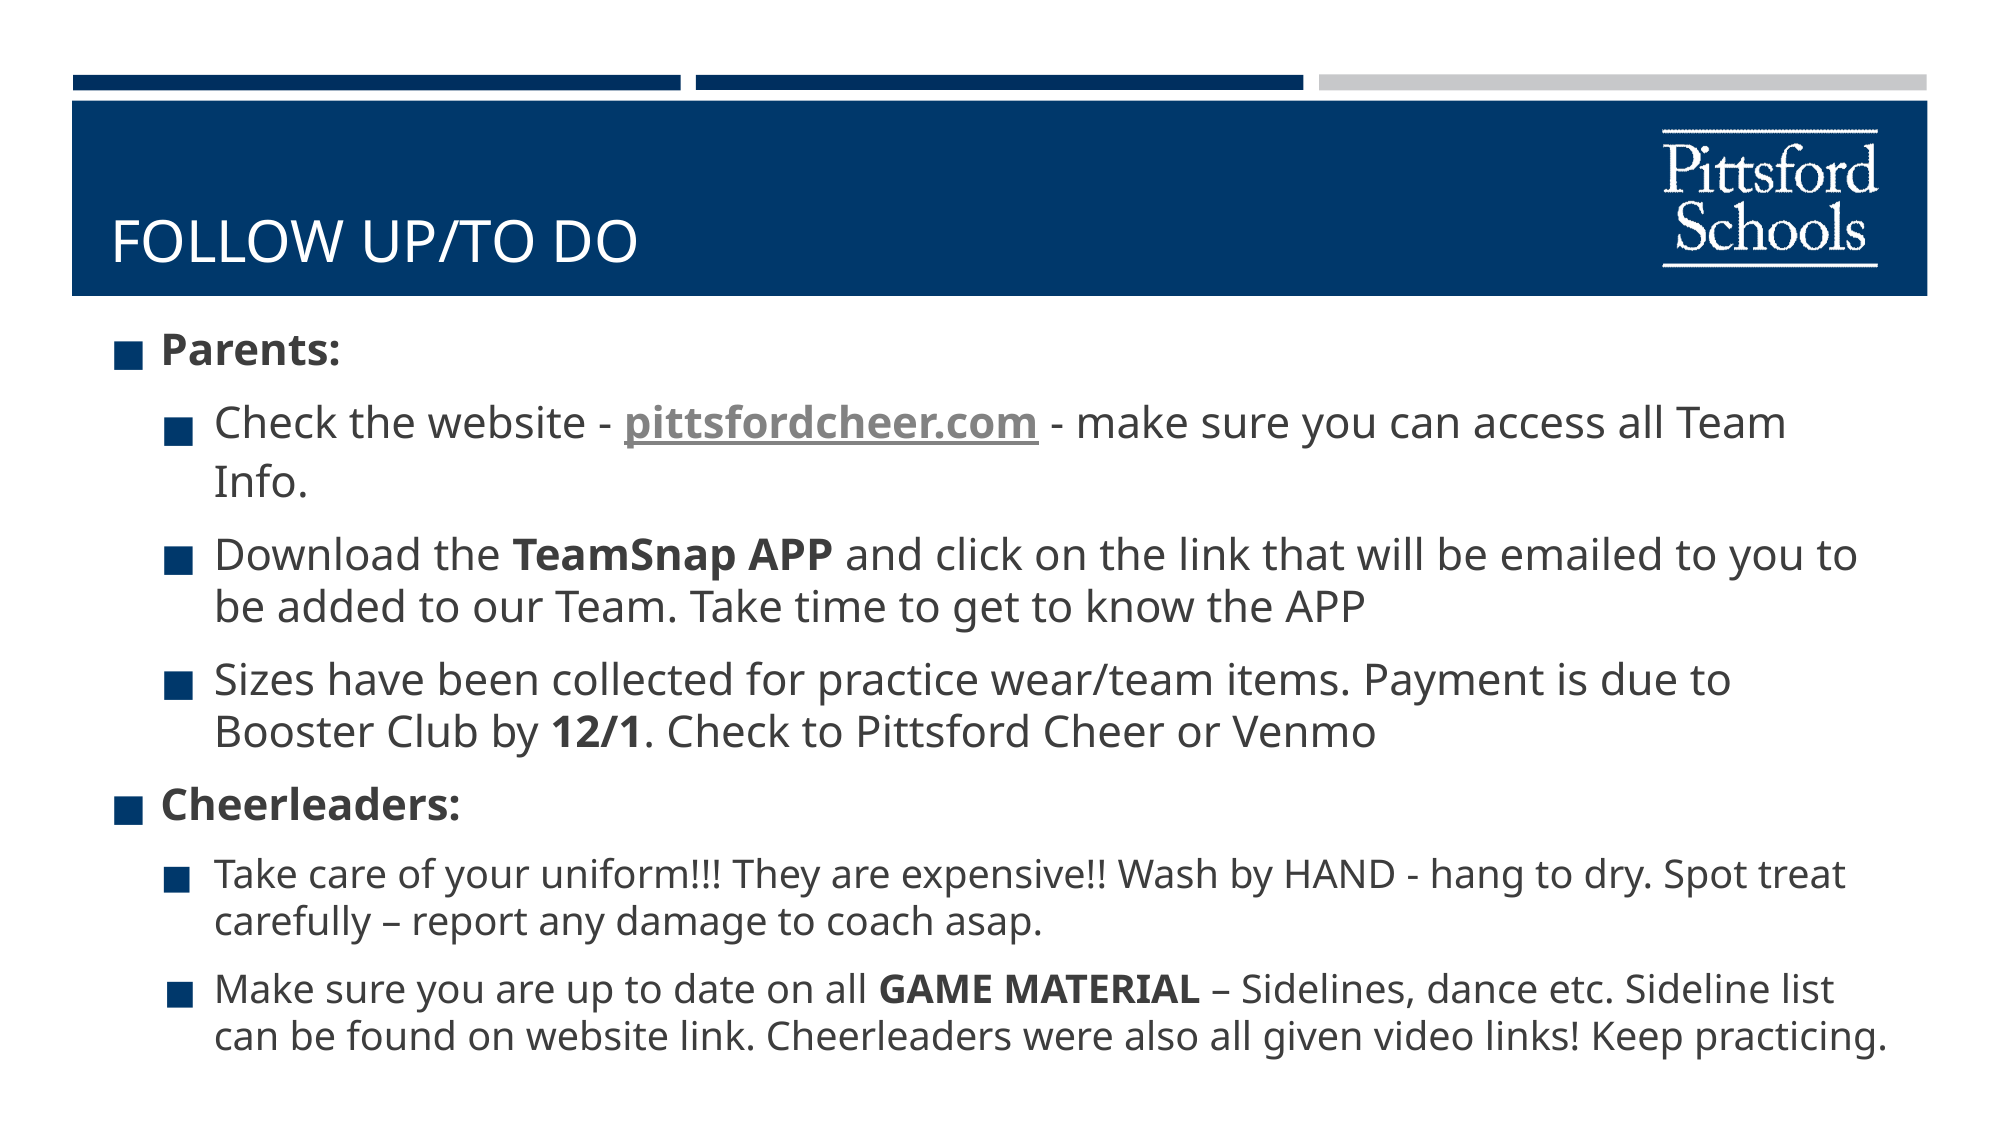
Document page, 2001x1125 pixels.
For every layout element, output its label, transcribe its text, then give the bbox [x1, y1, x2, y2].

title FOLLOW UP/TO DO [95, 115, 1905, 282]
list Parents: Check the website - pittsfordcheer.com - make sure you can access all Team Info. Download the TeamSnap APP and click on the link that will be emailed to you to be added to our Team. Take time to get to know the APP Sizes have been collected for practice wear/team items. Payment is due to Booster Club by 12/1. Check to Pittsford Cheer or Venmo Cheerleaders: Take care of your uniform!!! They are expensive!! Wash by HAND - hang to dry. Spot treat carefully – report any damage to coach asap. Make sure you are up to date on all GAME MATERIAL – Sidelines, dance etc. Sideline list can be found on website link. Cheerleaders were also all given video links! Keep practicing. [95, 303, 1905, 1077]
picture [1625, 94, 1916, 303]
